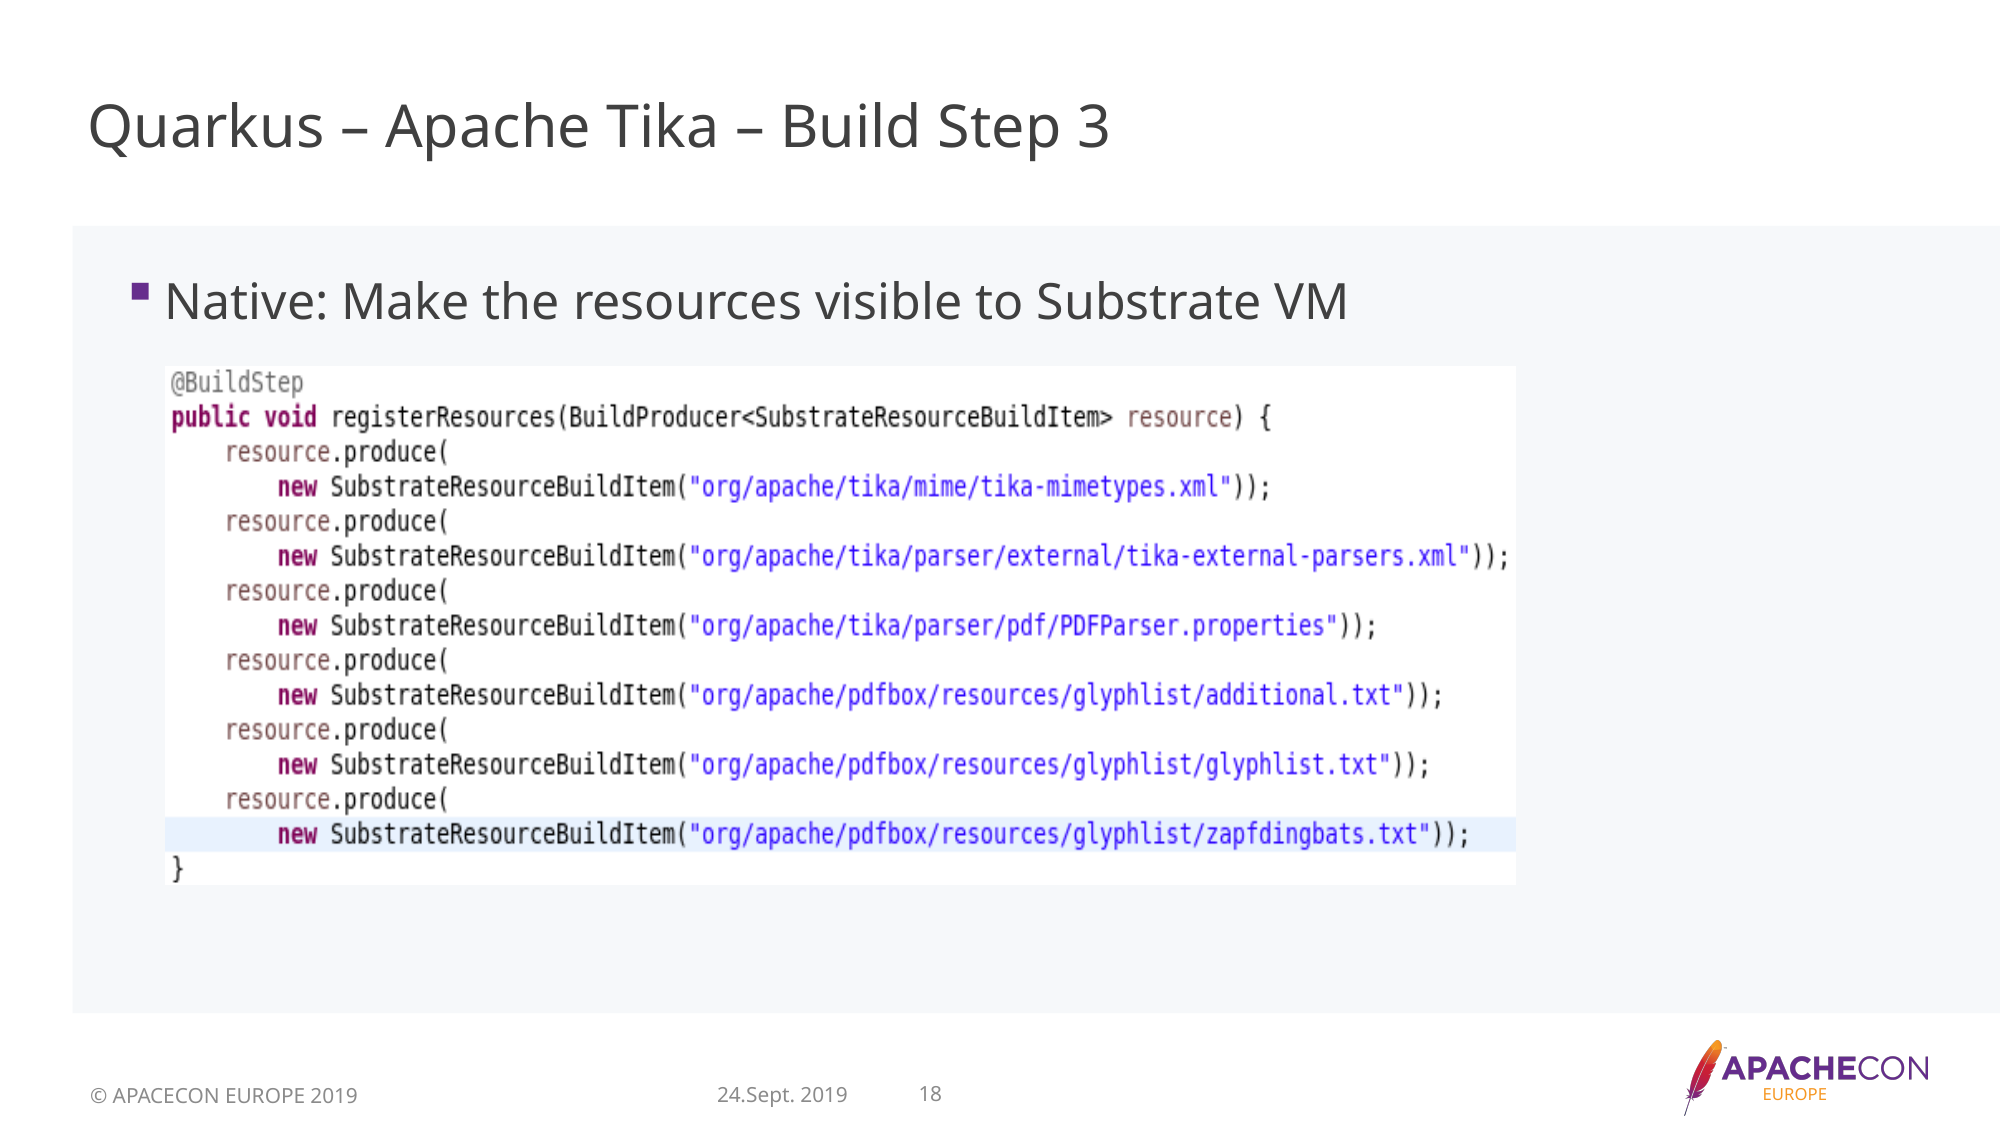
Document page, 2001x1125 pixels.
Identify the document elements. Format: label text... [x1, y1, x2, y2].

title Quarkus – Apache Tika – Build Step 3 [72, 80, 1928, 167]
slide_number 24.Sept. 2019 [693, 1065, 871, 1124]
slide_number <number> [878, 1065, 957, 1124]
picture [165, 366, 1516, 886]
picture [1684, 1040, 1928, 1116]
list Native: Make the resources visible to Substrate VM [112, 261, 1928, 976]
footer © APACECON EUROPE 2019 [74, 1065, 686, 1125]
